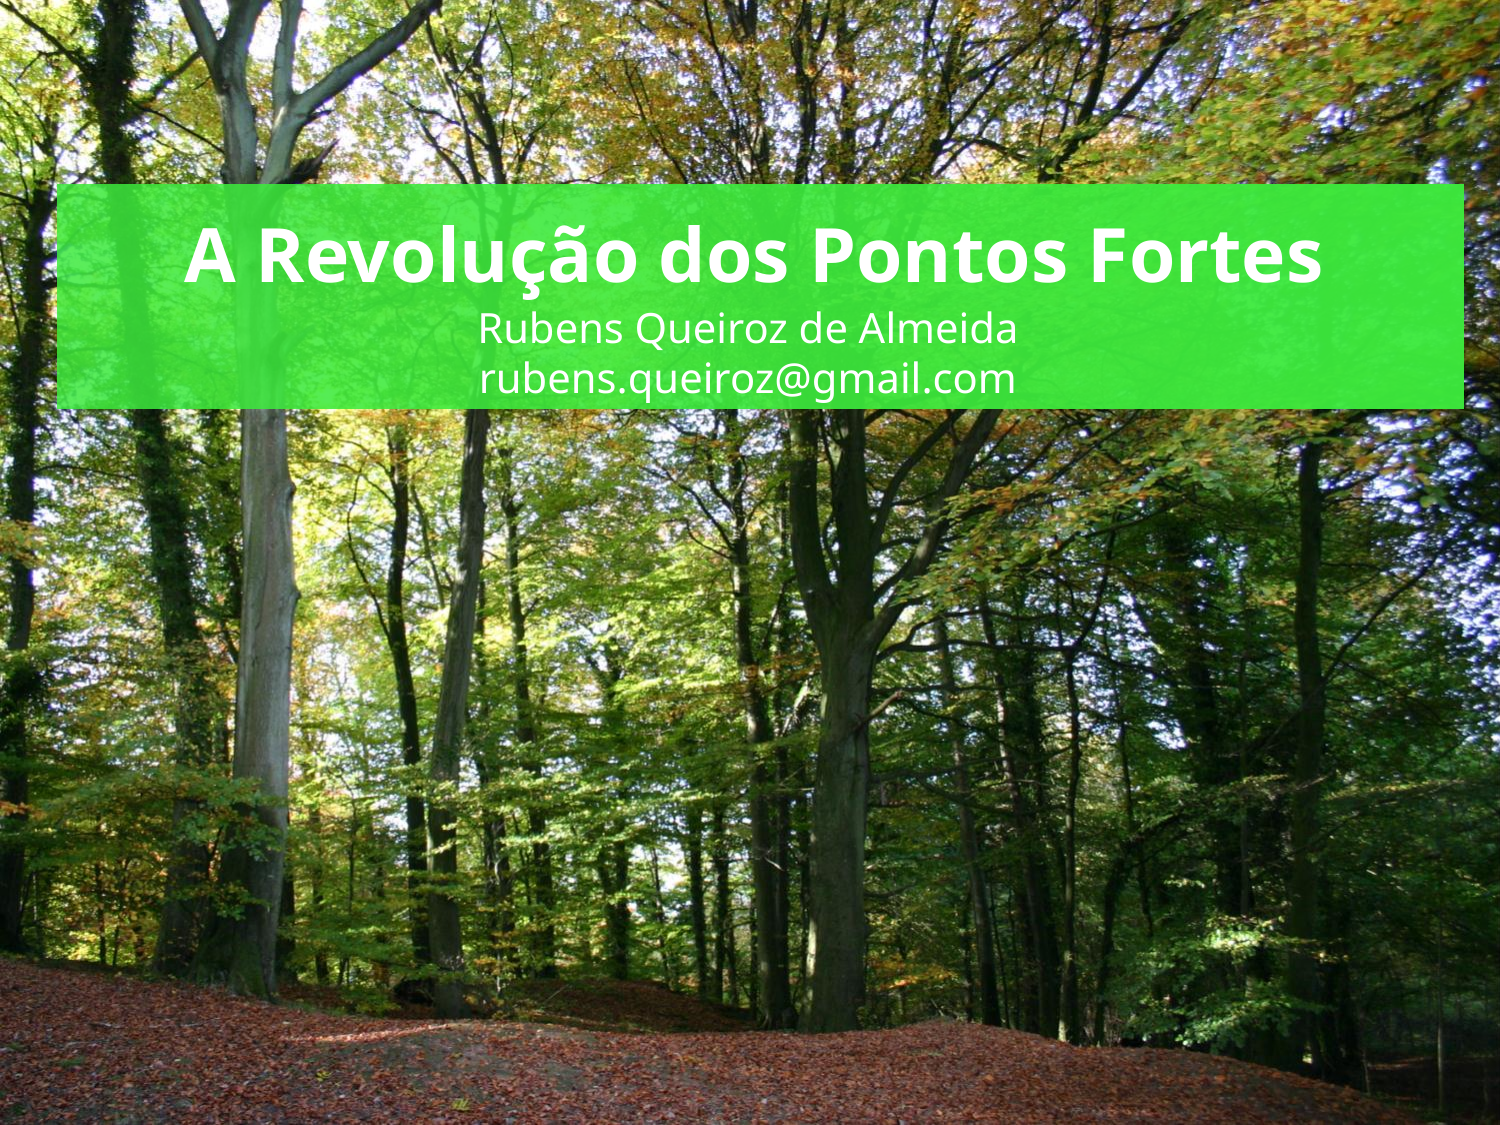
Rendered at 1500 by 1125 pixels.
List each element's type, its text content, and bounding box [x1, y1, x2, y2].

picture [0, 0, 1500, 1125]
subtitle Rubens Queiroz de Almeida rubens.queiroz@gmail.com [222, 294, 1273, 373]
title A Revolução dos Pontos Fortes [116, 193, 1392, 312]
